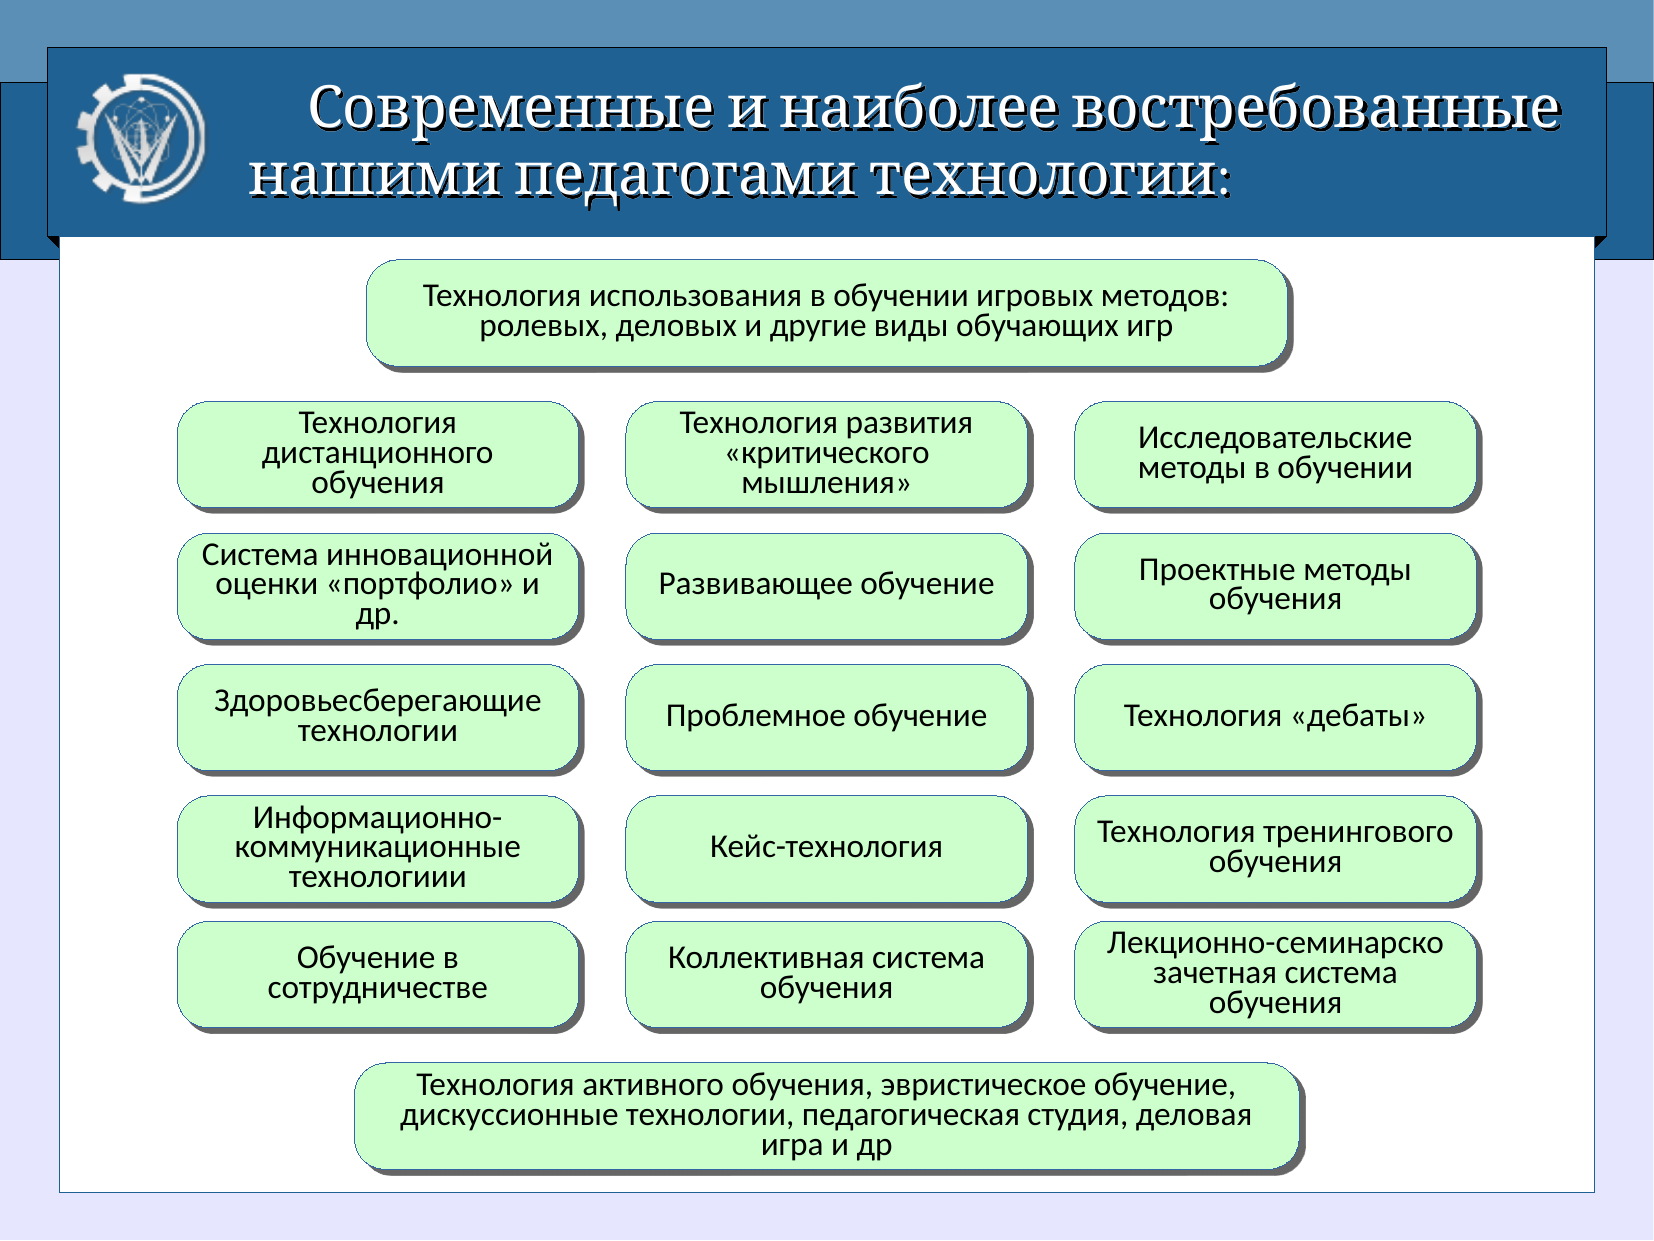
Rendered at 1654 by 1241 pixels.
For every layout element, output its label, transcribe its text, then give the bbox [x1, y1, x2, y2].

title Современные и наиболее востребованные нашими педагогами технологии: [248, 60, 1571, 224]
text_box Технология дистанционного обучения [177, 401, 579, 508]
text_box Система инновационной оценки «портфолио» и др. [177, 533, 579, 640]
text_box Технология использования в обучении игровых методов: ролевых, деловых и другие виды обучающих игр [366, 259, 1288, 367]
text_box Информационно-коммуникационные технологиии [177, 795, 579, 903]
text_box Технология тренингового обучения [1074, 795, 1477, 903]
text_box Технология «дебаты» [1074, 664, 1477, 771]
text_box Коллективная система обучения [625, 921, 1028, 1028]
text_box Обучение в сотрудничестве [177, 921, 579, 1028]
text_box Исследовательские методы в обучении [1074, 401, 1477, 508]
text_box Технология развития «критического мышления» [625, 401, 1028, 508]
text_box Проблемное обучение [625, 664, 1028, 771]
text_box Здоровьесберегающие технологии [177, 664, 579, 771]
text_box Развивающее обучение [625, 533, 1028, 640]
text_box Проектные методы обучения [1074, 533, 1477, 640]
text_box Лекционно-семинарско зачетная система обучения [1074, 921, 1477, 1028]
text_box Технология активного обучения, эвристическое обучение, дискуссионные технологии, педагогическая студия, деловая игра и др [354, 1062, 1300, 1170]
text_box Кейс-технология [625, 795, 1028, 903]
